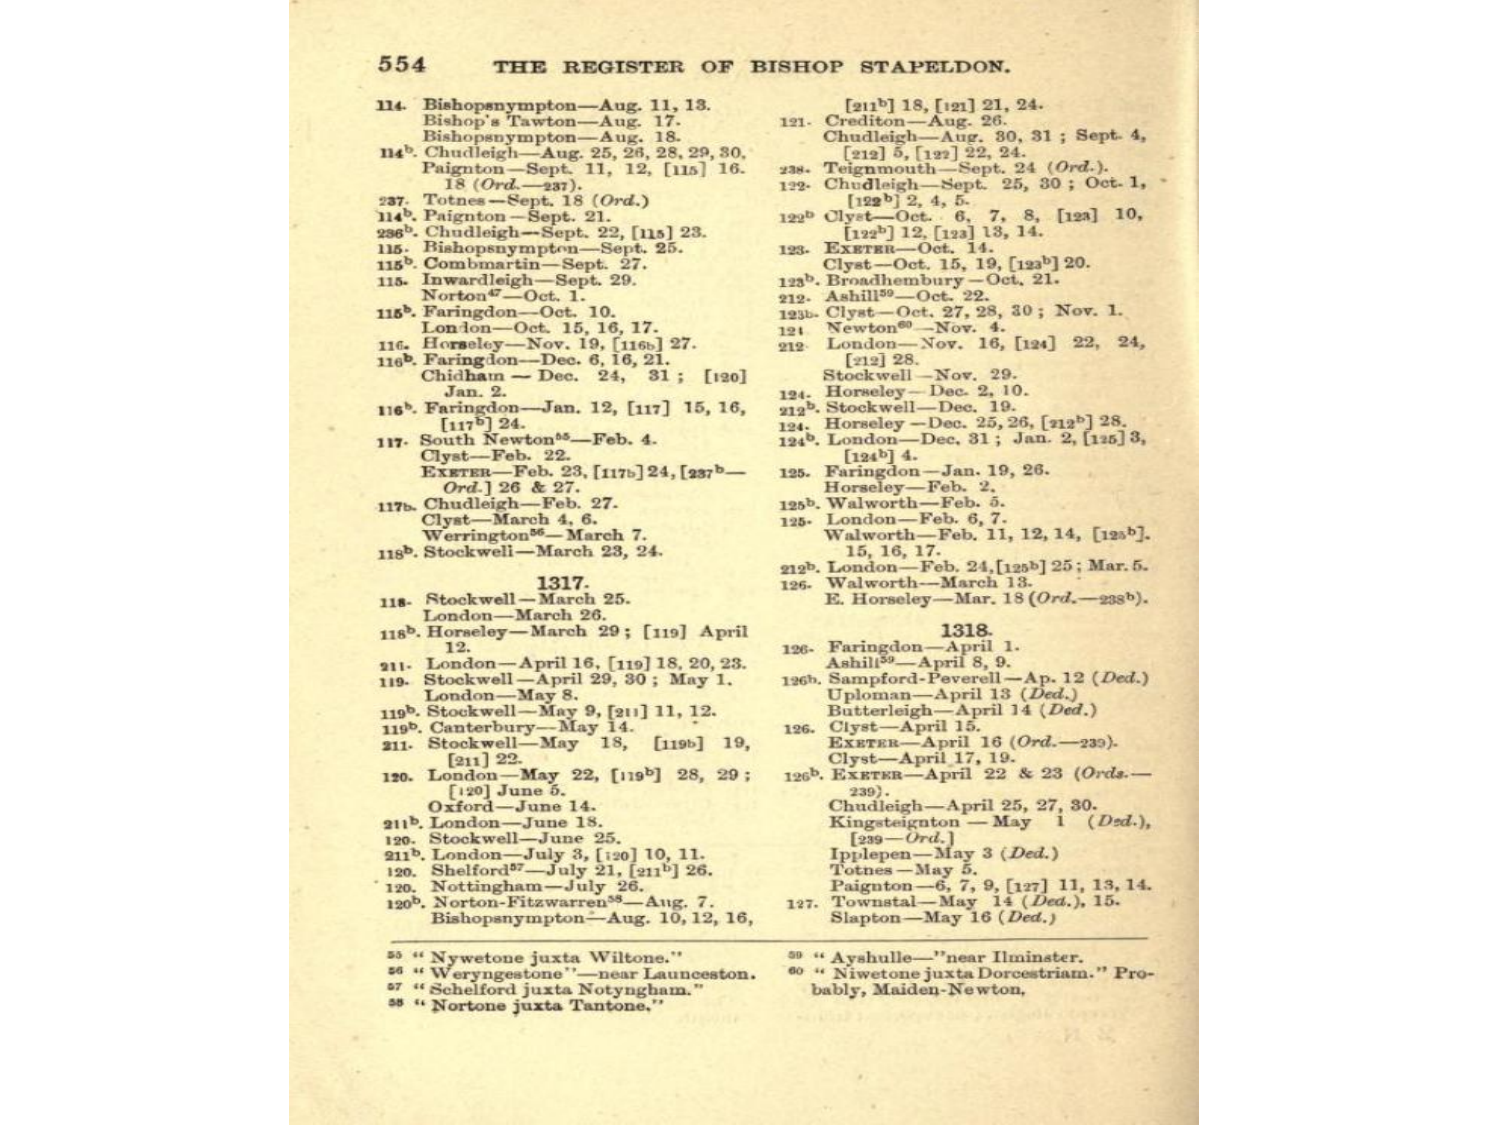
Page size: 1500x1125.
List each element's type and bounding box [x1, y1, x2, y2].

picture [289, 0, 1199, 1125]
